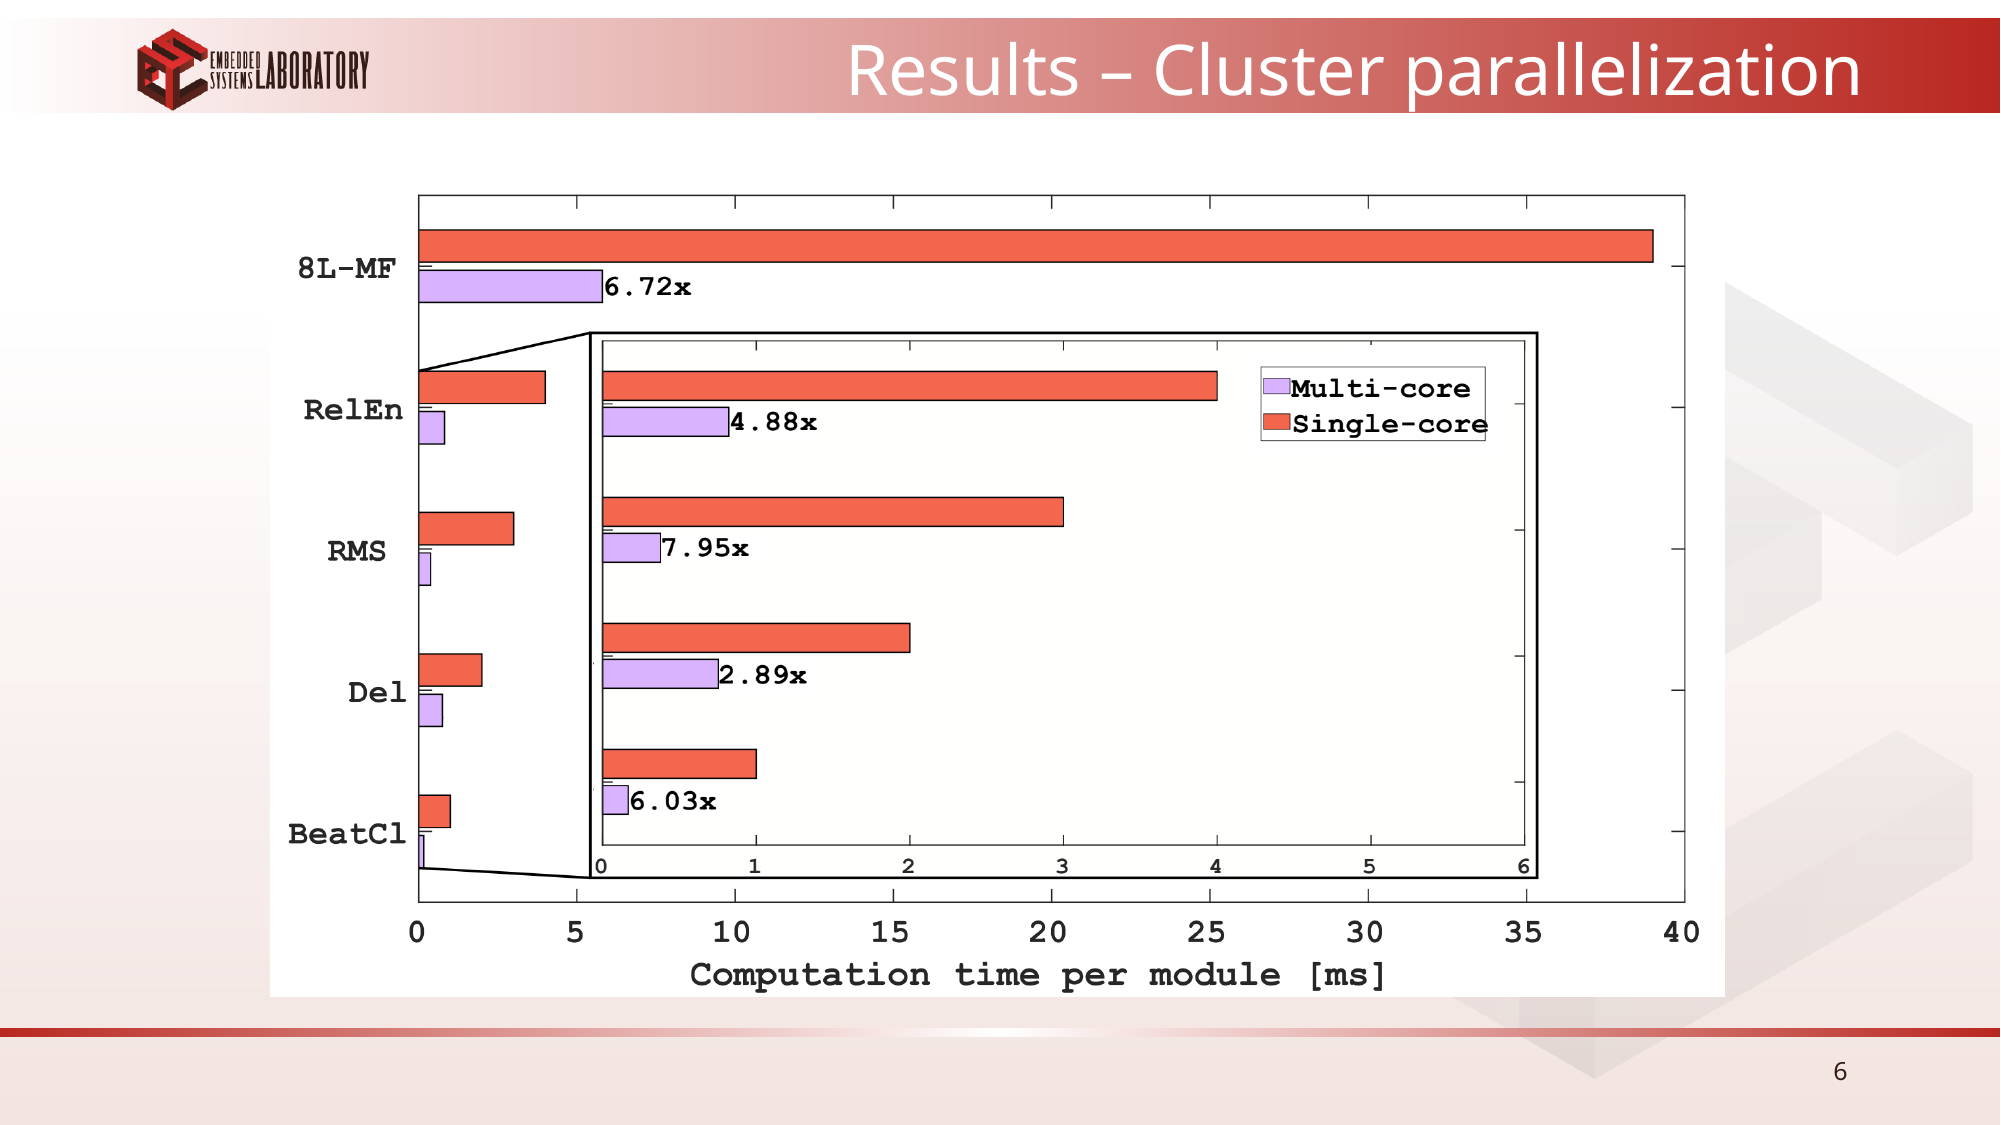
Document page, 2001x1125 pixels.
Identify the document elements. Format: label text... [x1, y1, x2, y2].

picture [1837, 1071, 1844, 1078]
picture [1216, 1037, 1973, 1079]
picture [137, 28, 369, 111]
list Results – Cluster parallelization [629, 27, 1881, 118]
picture [269, 164, 1973, 1028]
